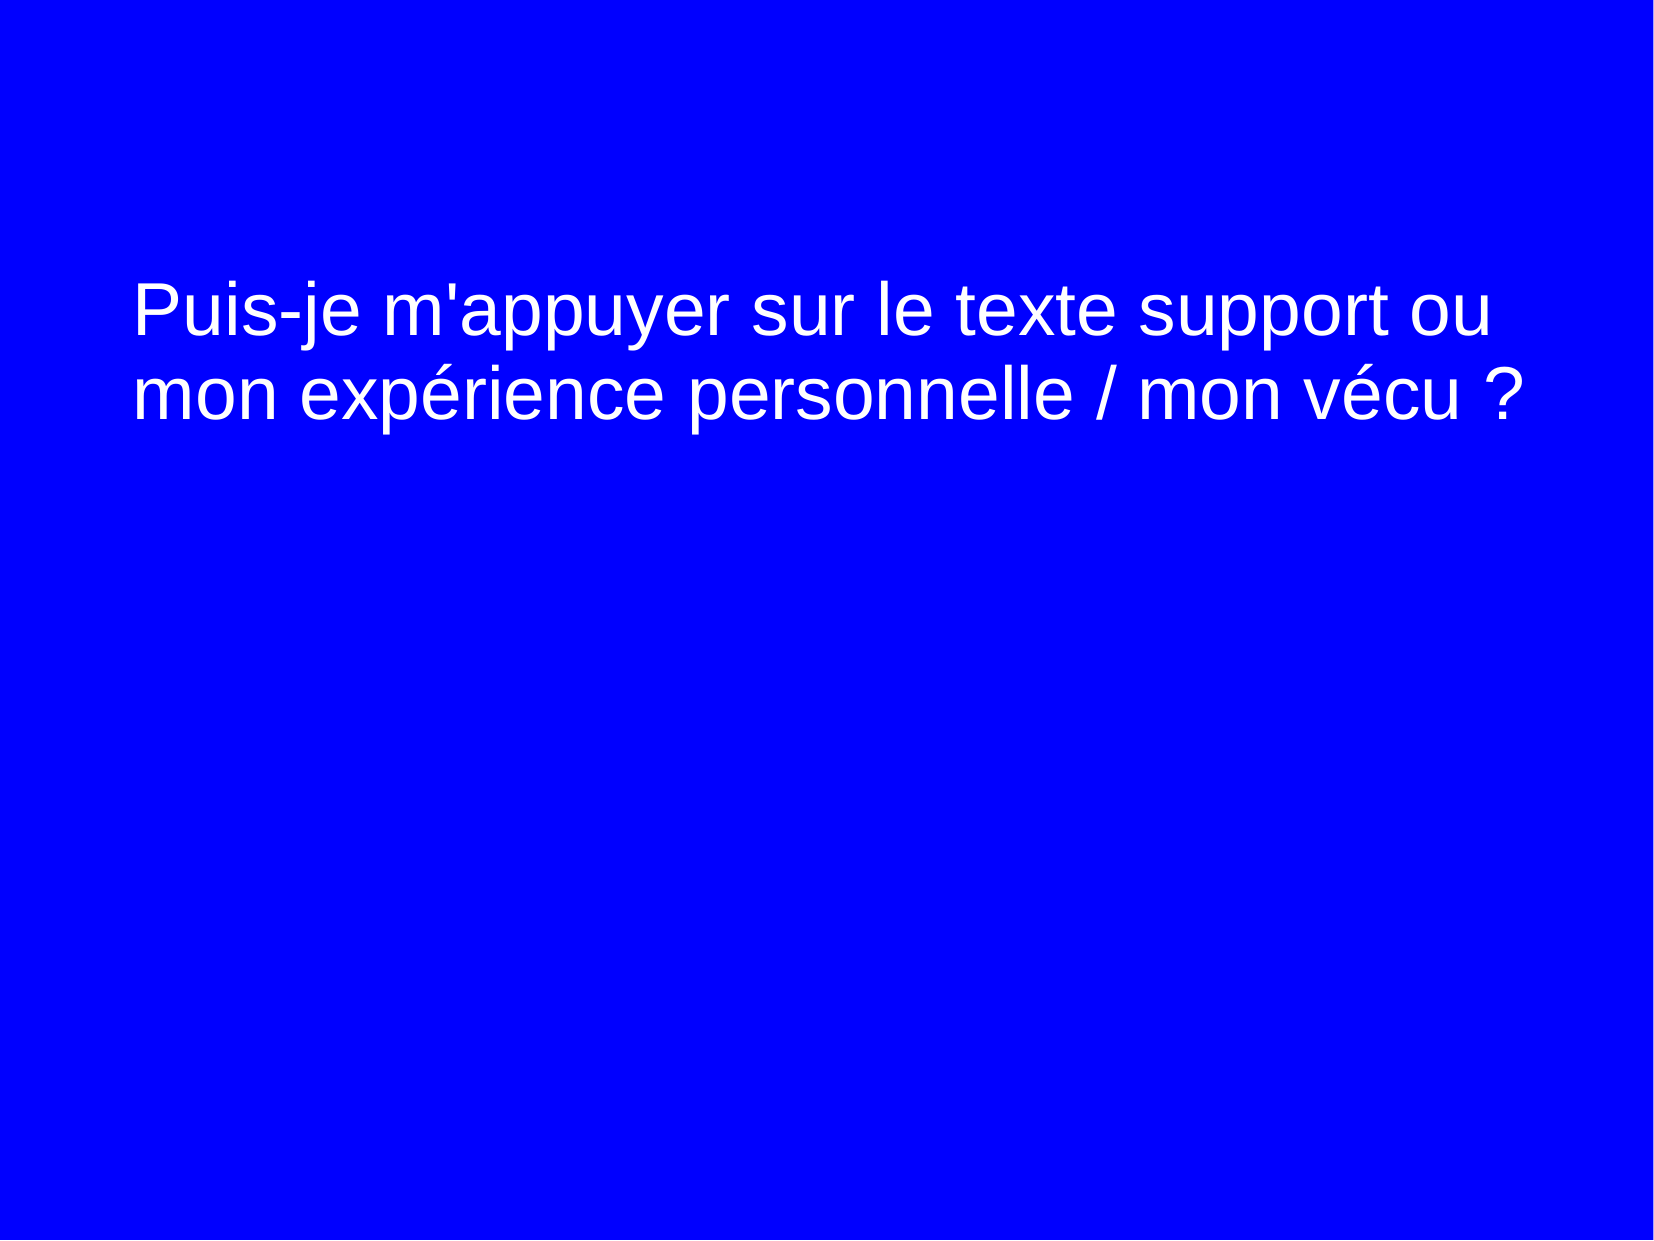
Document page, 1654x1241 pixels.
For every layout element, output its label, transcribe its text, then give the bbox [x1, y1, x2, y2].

text_box Puis-je m'appuyer sur le texte support ou mon expérience personnelle / mon vécu ? [118, 260, 1565, 443]
